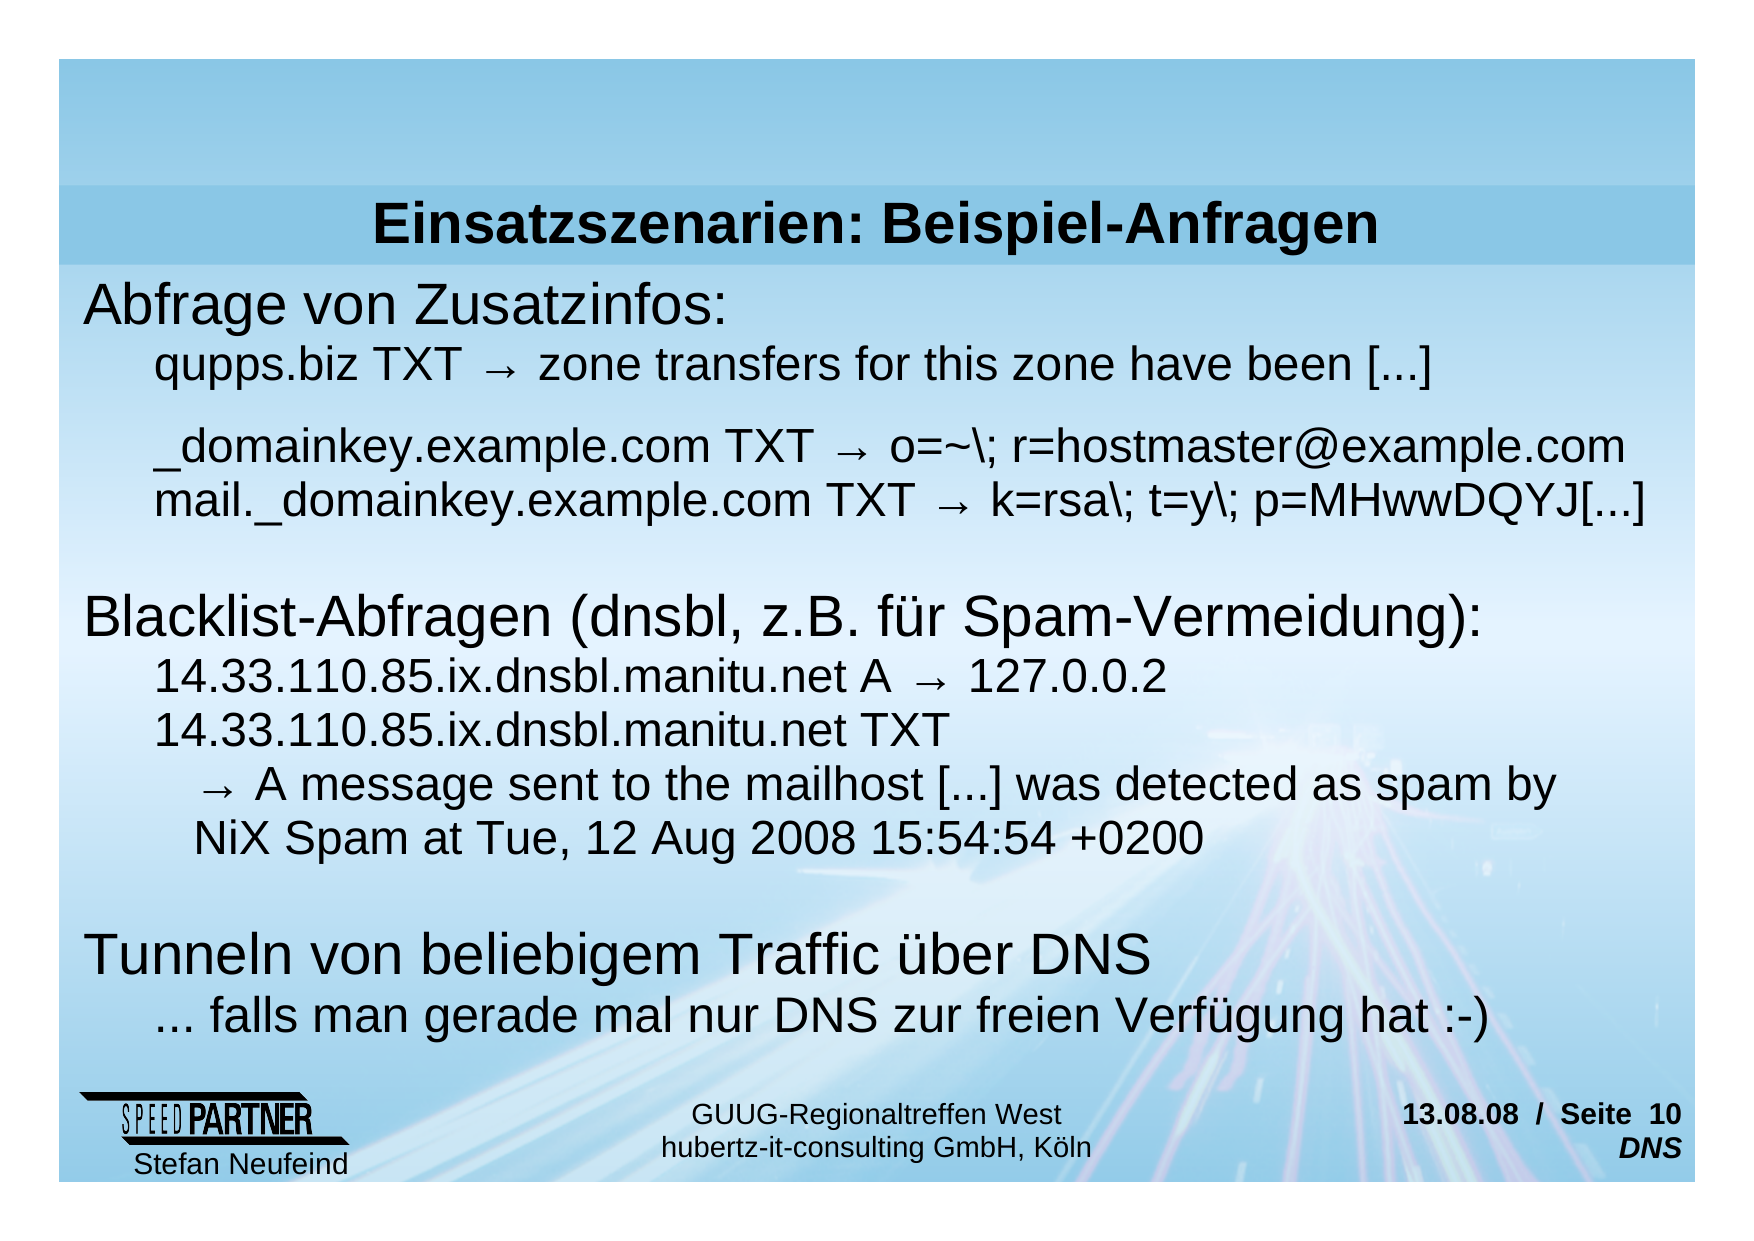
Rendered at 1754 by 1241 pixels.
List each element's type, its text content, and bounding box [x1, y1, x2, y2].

title Einsatzszenarien: Beispiel-Anfragen [59, 191, 1695, 257]
list Abfrage von Zusatzinfos: qupps.biz TXT → zone transfers for this zone have been [...] _domainkey.example.com TXT → o=~\; r=hostmaster@example.com mail._domainkey.example.com TXT → k=rsa\; t=y\; p=MHwwDQYJ[...] Blacklist-Abfragen (dnsbl, z.B. für Spam-Vermeidung): 14.33.110.85.ix.dnsbl.manitu.net A → 127.0.0.2 14.33.110.85.ix.dnsbl.manitu.net TXT → A message sent to the mailhost [...] was detected as spam by NiX Spam at Tue, 12 Aug 2008 15:54:54 +0200 Tunneln von beliebigem Traffic über DNS ... falls man gerade mal nur DNS zur freien Verfügung hat :-) [71, 272, 1695, 1055]
picture [59, 265, 1695, 1182]
picture [59, 59, 1695, 185]
